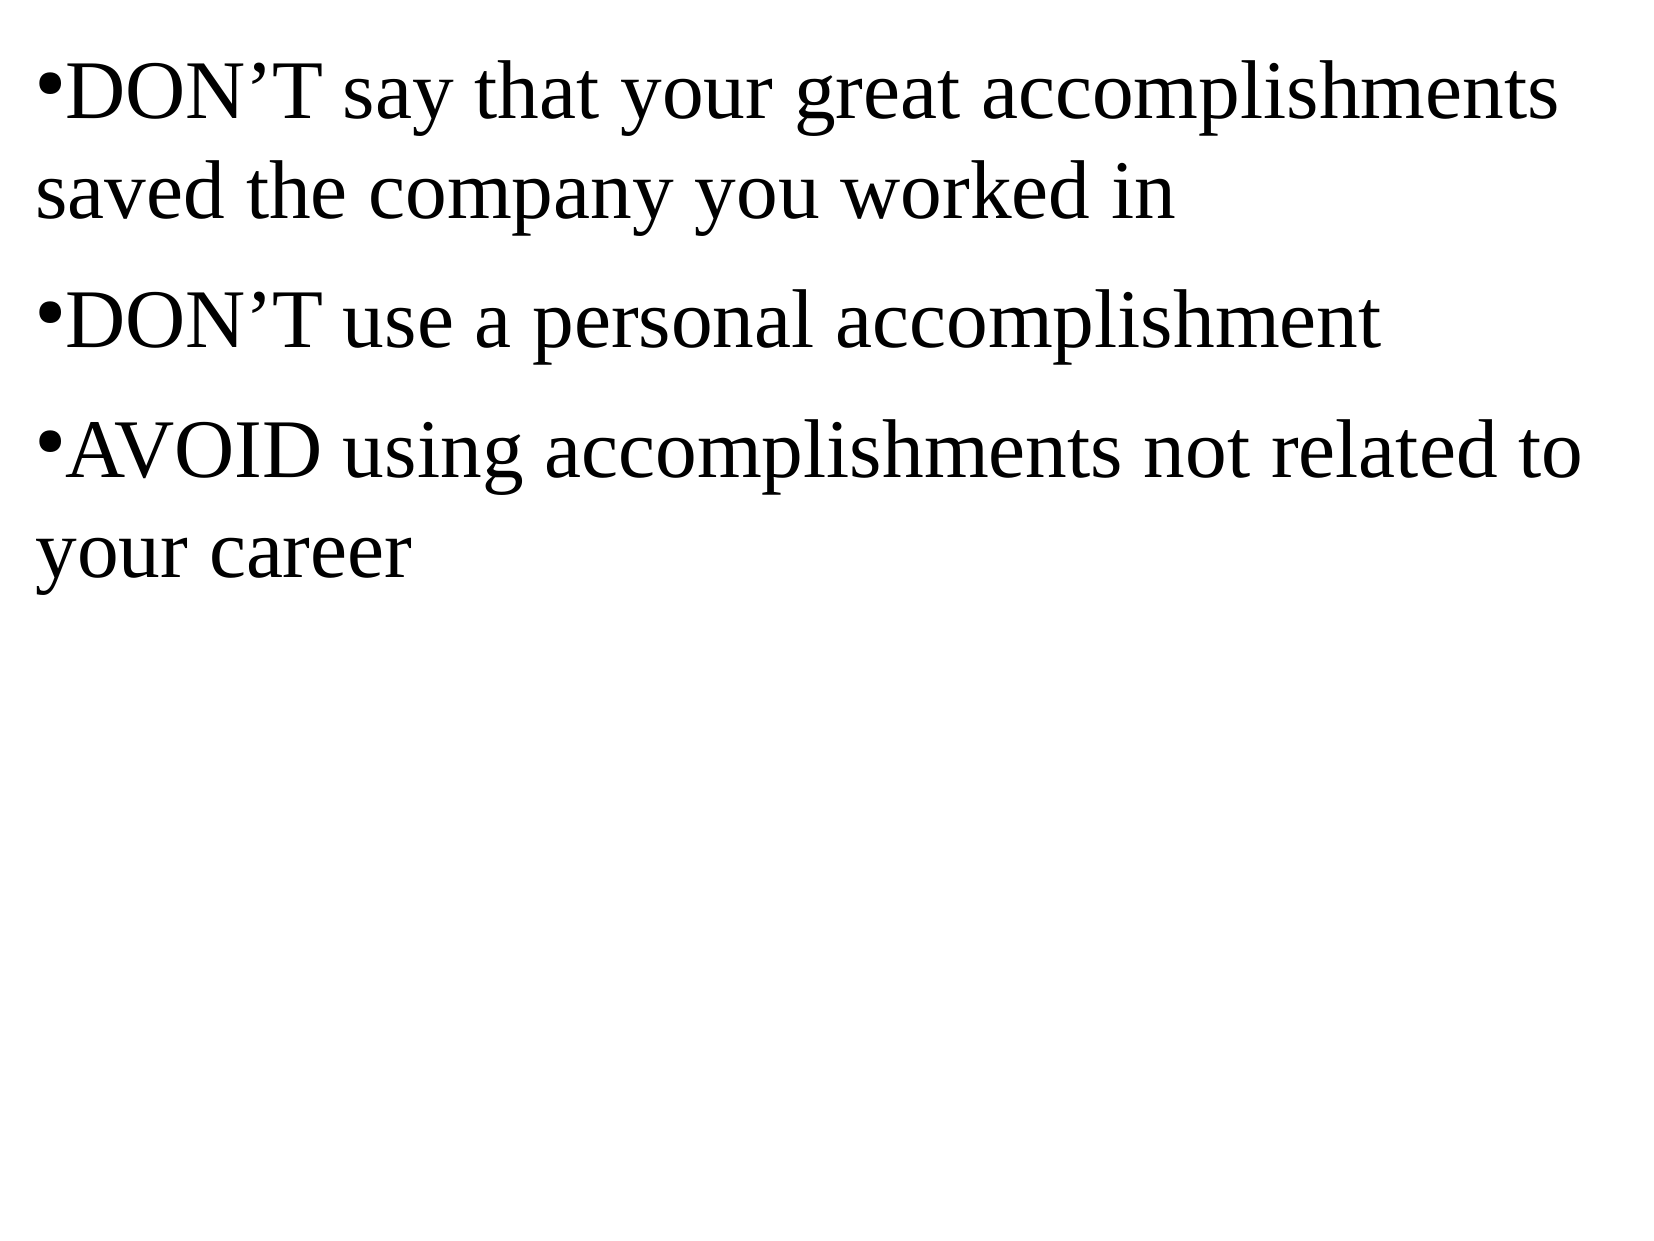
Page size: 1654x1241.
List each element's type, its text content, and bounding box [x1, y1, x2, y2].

list DON’T say that your great accomplishments saved the company you worked in DON’T use a personal accomplishment AVOID using accomplishments not related to your career [35, 35, 1607, 1182]
